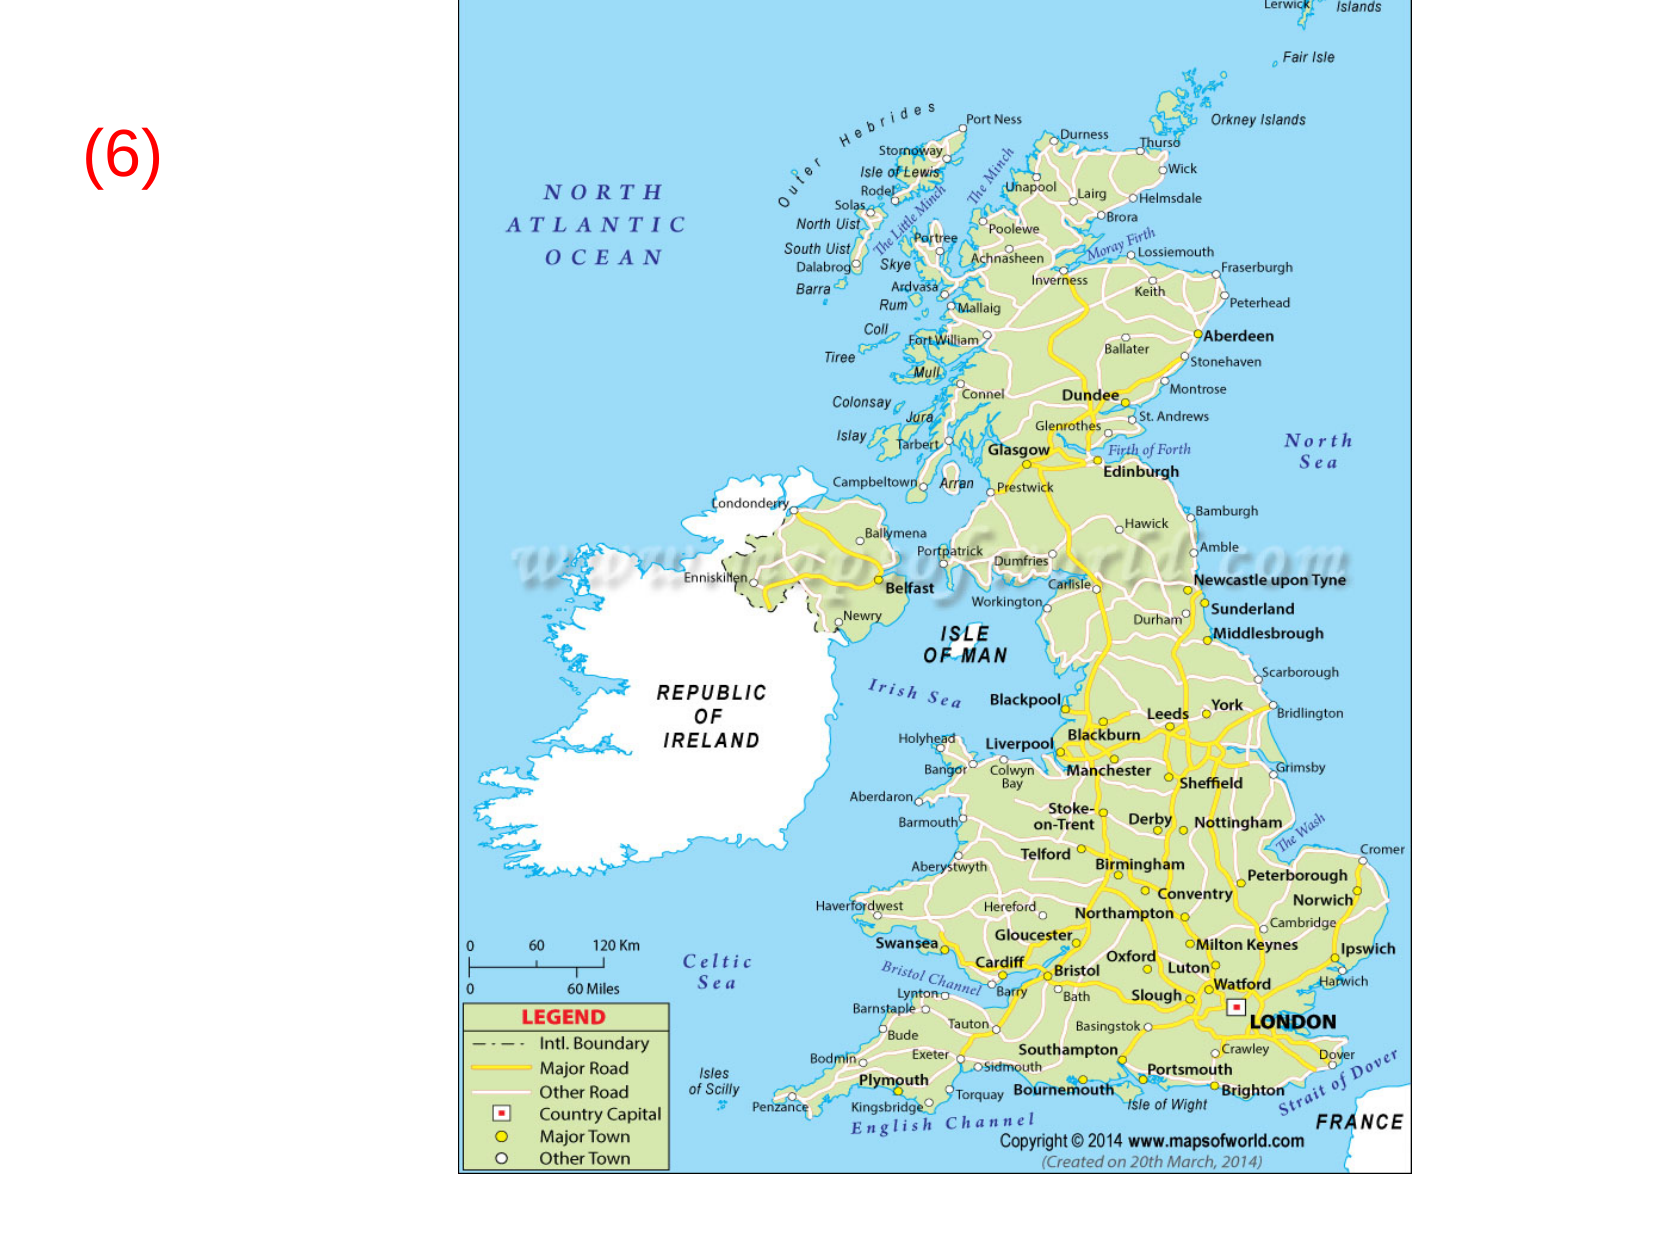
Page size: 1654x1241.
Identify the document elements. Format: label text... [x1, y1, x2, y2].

picture [458, 0, 1412, 49]
title (6) [82, 49, 1571, 257]
picture [458, 257, 1412, 1174]
